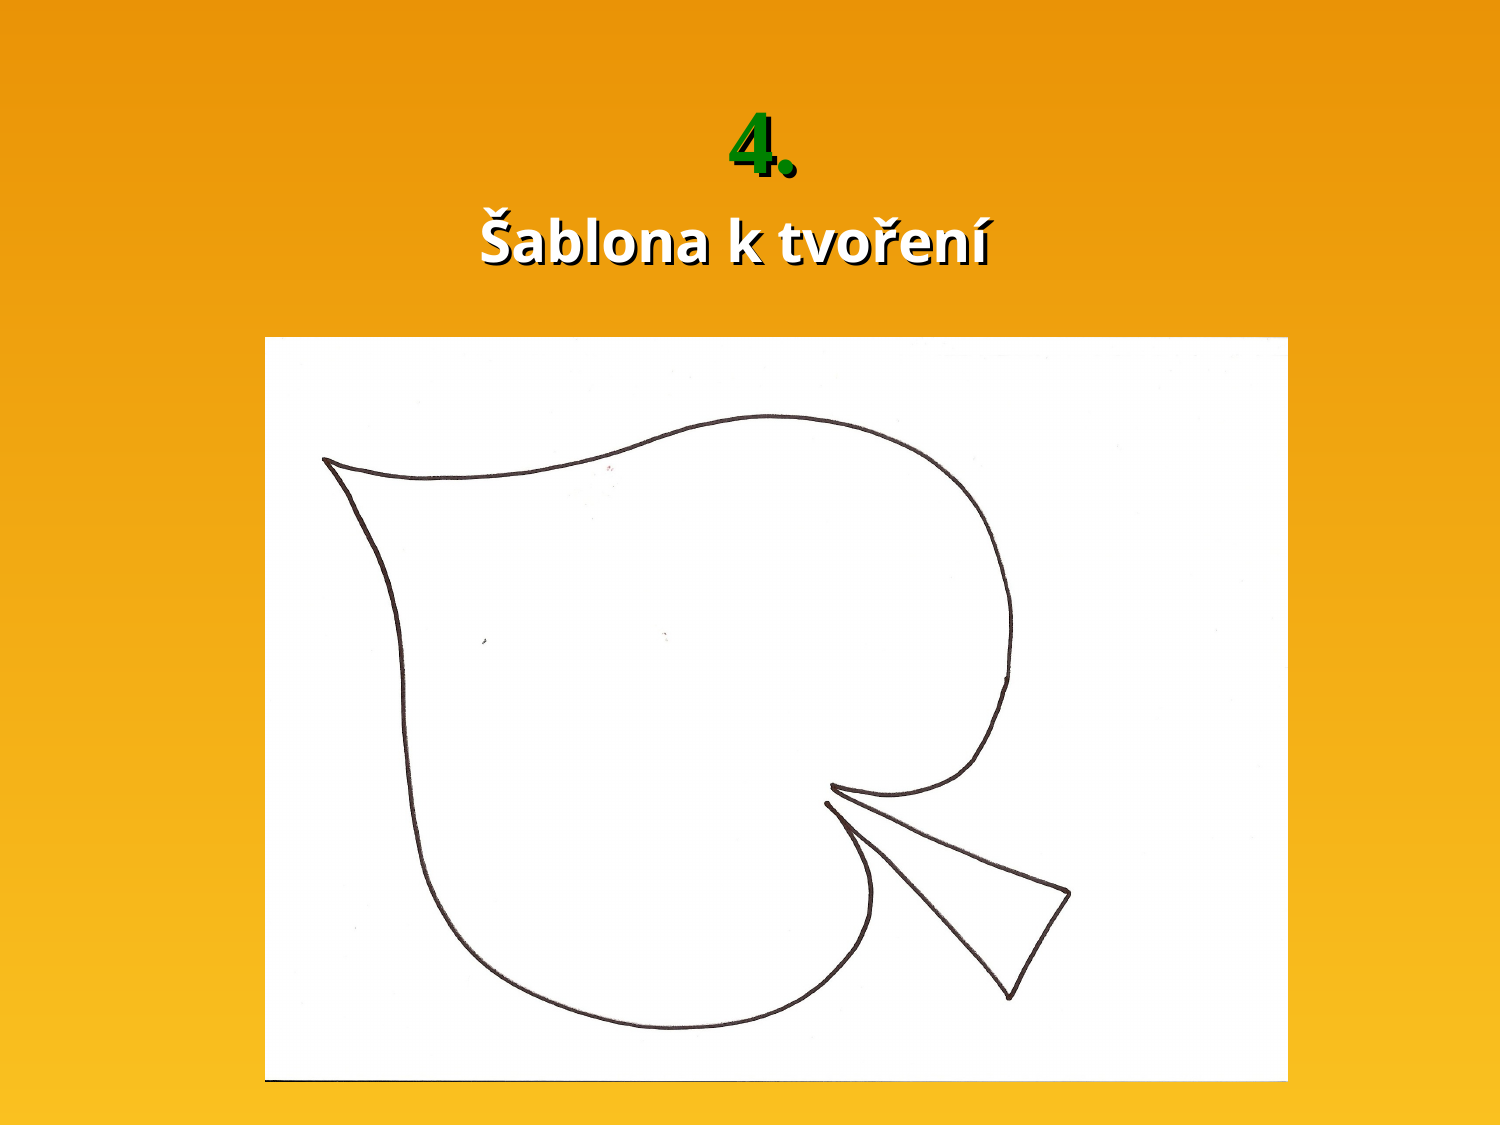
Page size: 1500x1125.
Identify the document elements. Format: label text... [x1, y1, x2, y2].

text_box Šablona k tvoření [464, 196, 1004, 282]
title 4. [88, 42, 1439, 231]
picture [265, 337, 1288, 1082]
